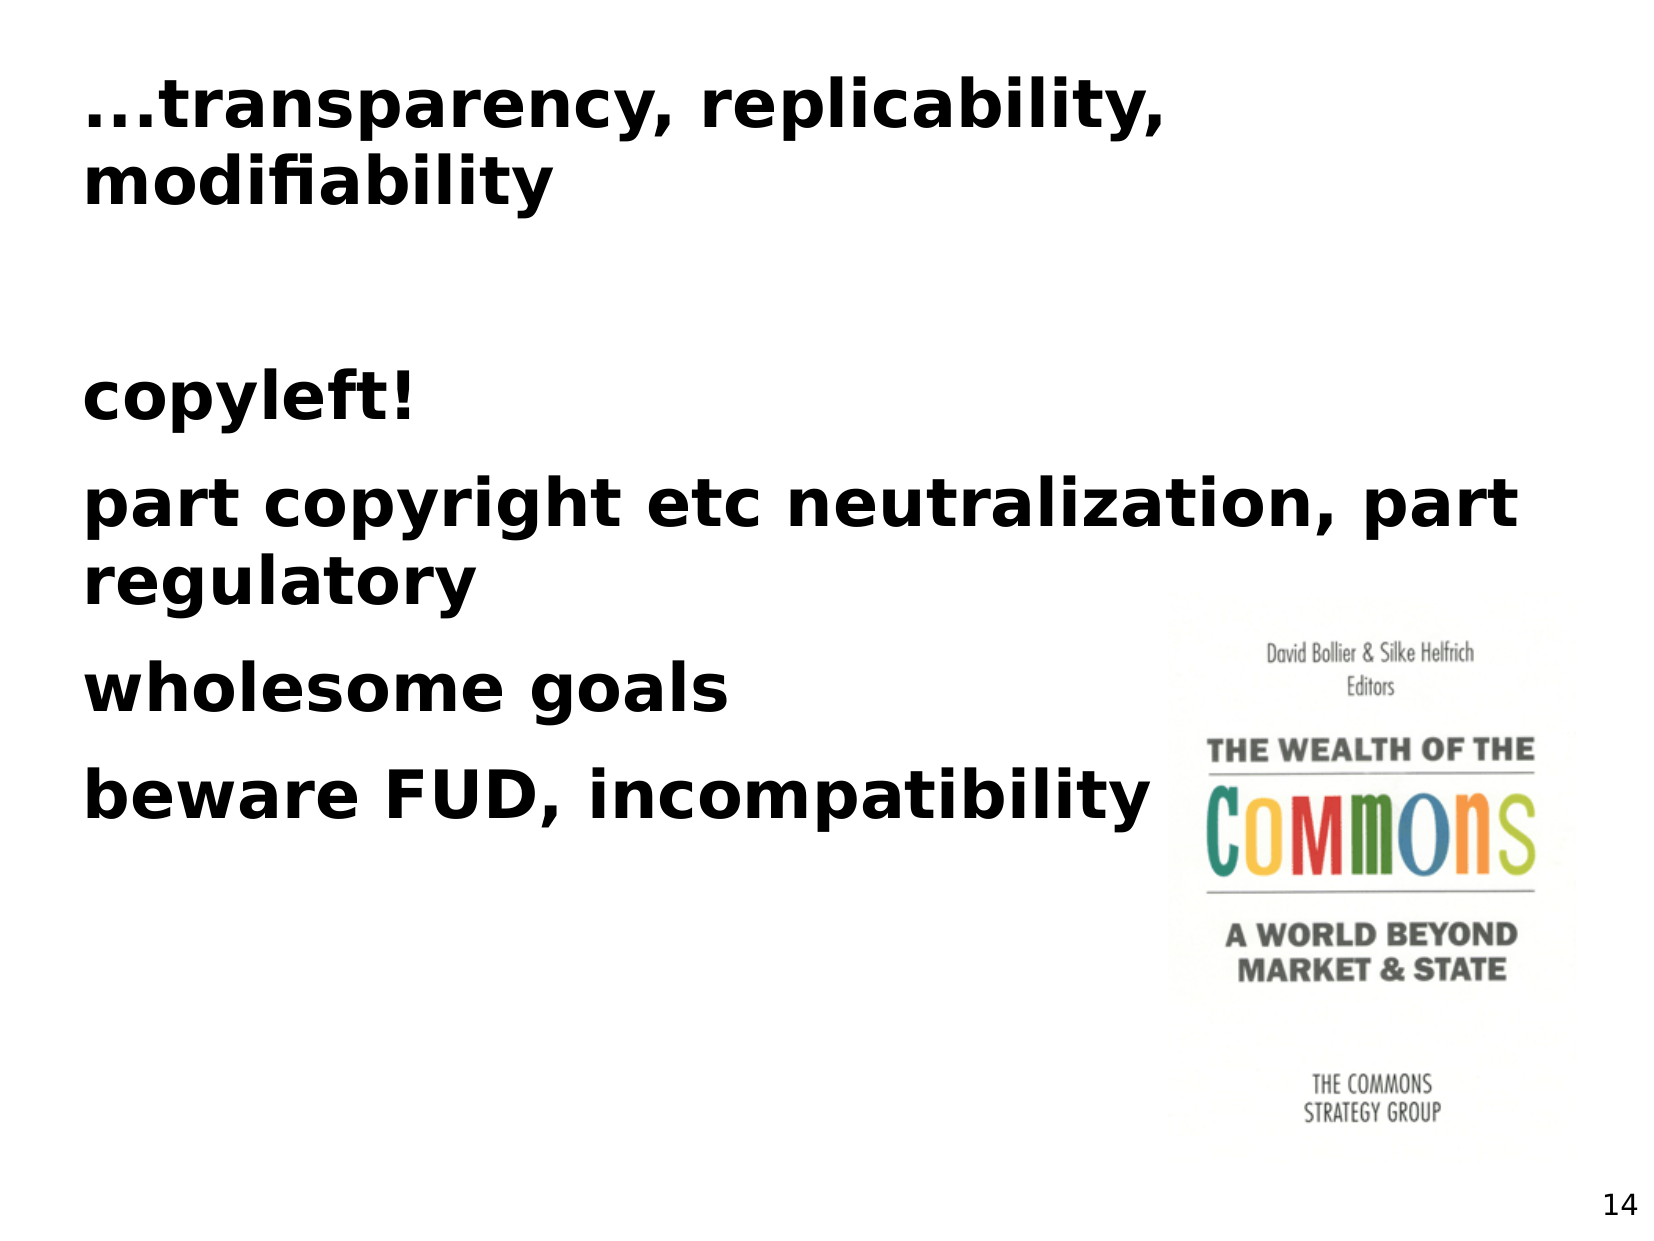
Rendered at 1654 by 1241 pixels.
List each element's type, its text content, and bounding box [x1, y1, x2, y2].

picture [1168, 592, 1576, 1163]
list ...transparency, replicability, modifiability copyleft! part copyright etc neutralization, part regulatory wholesome goals beware FUD, incompatibility [82, 65, 1571, 1062]
